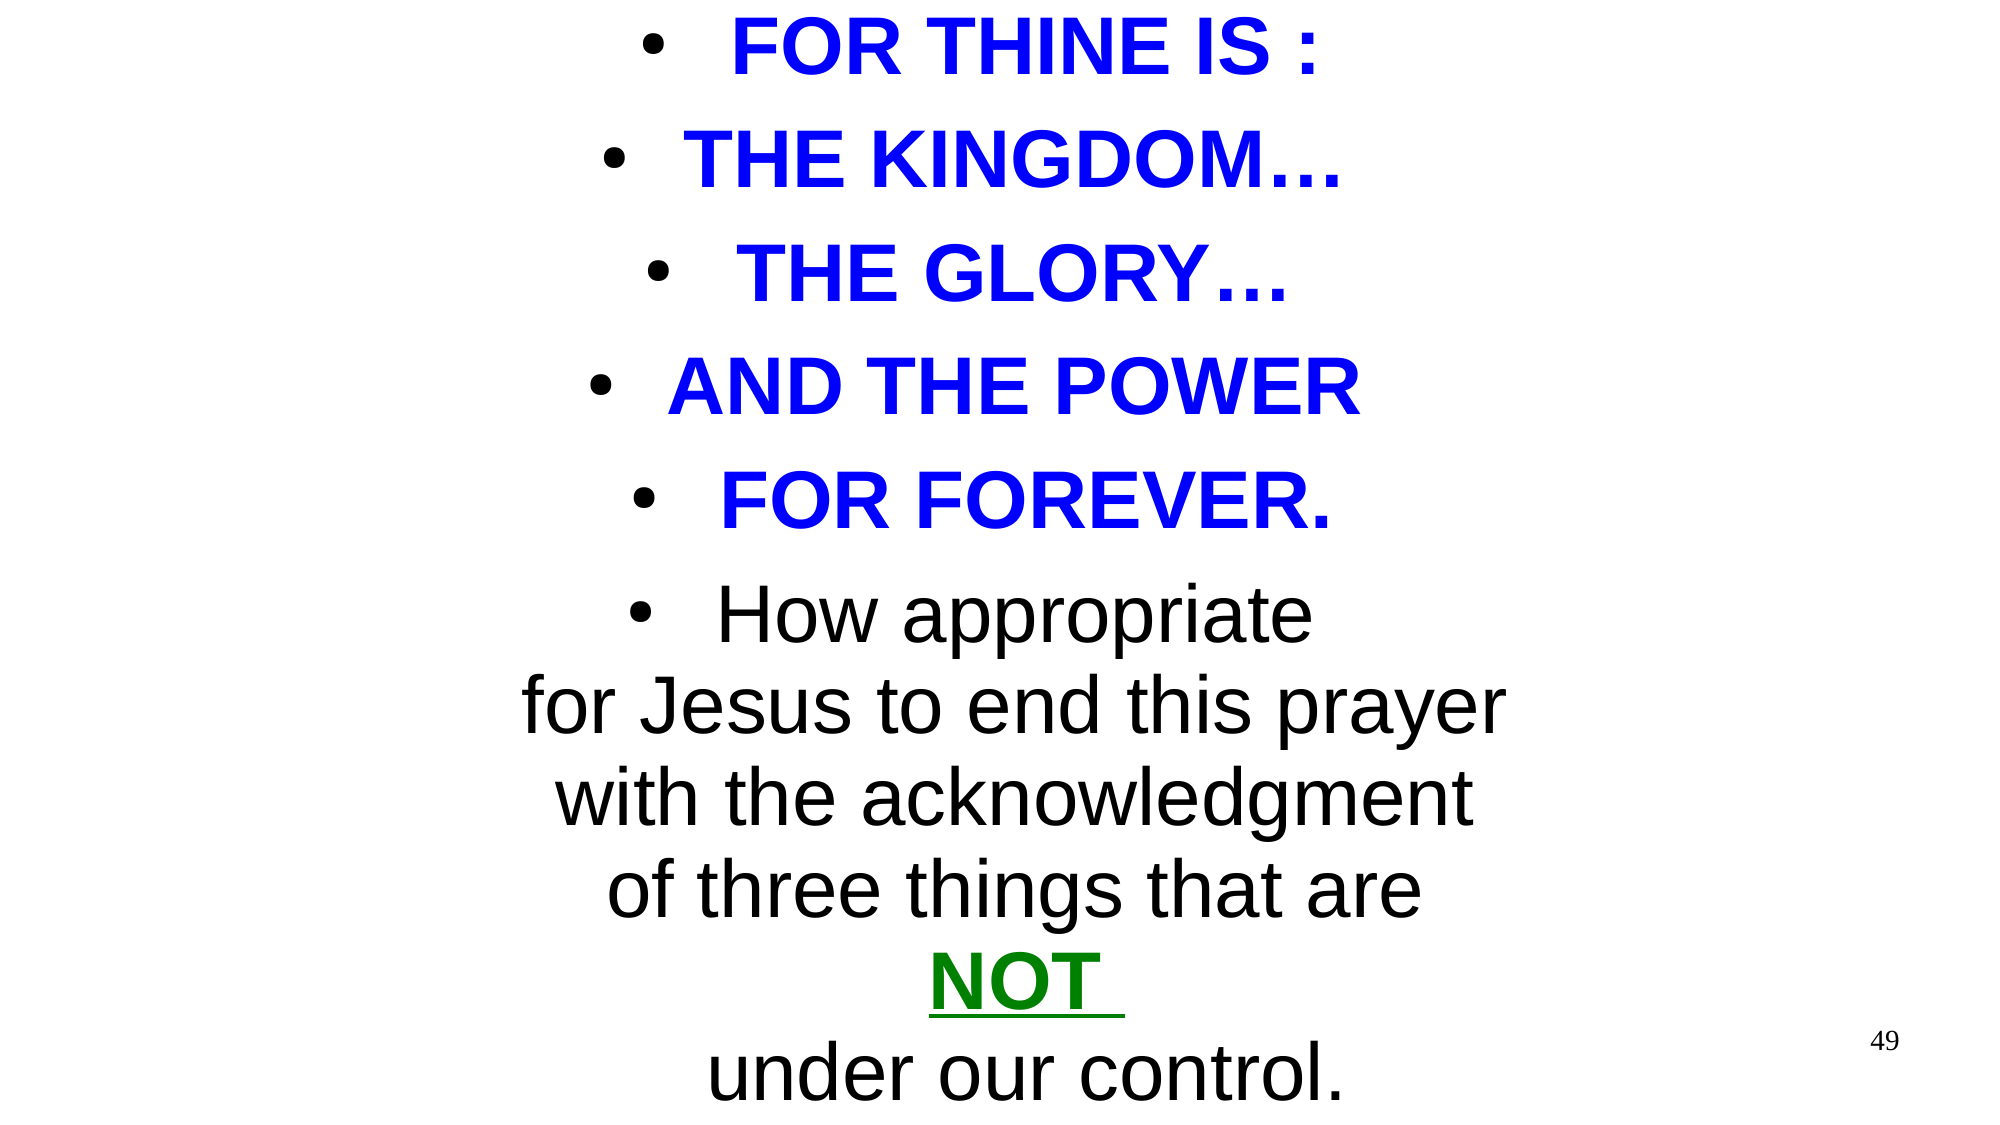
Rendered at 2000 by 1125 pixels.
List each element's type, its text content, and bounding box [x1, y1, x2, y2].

list FOR THINE IS : THE KINGDOM… THE GLORY… AND THE POWER FOR FOREVER. How appropriate for Jesus to end this prayer with the acknowledgment of three things that are NOT under our control. [0, 0, 1996, 1123]
